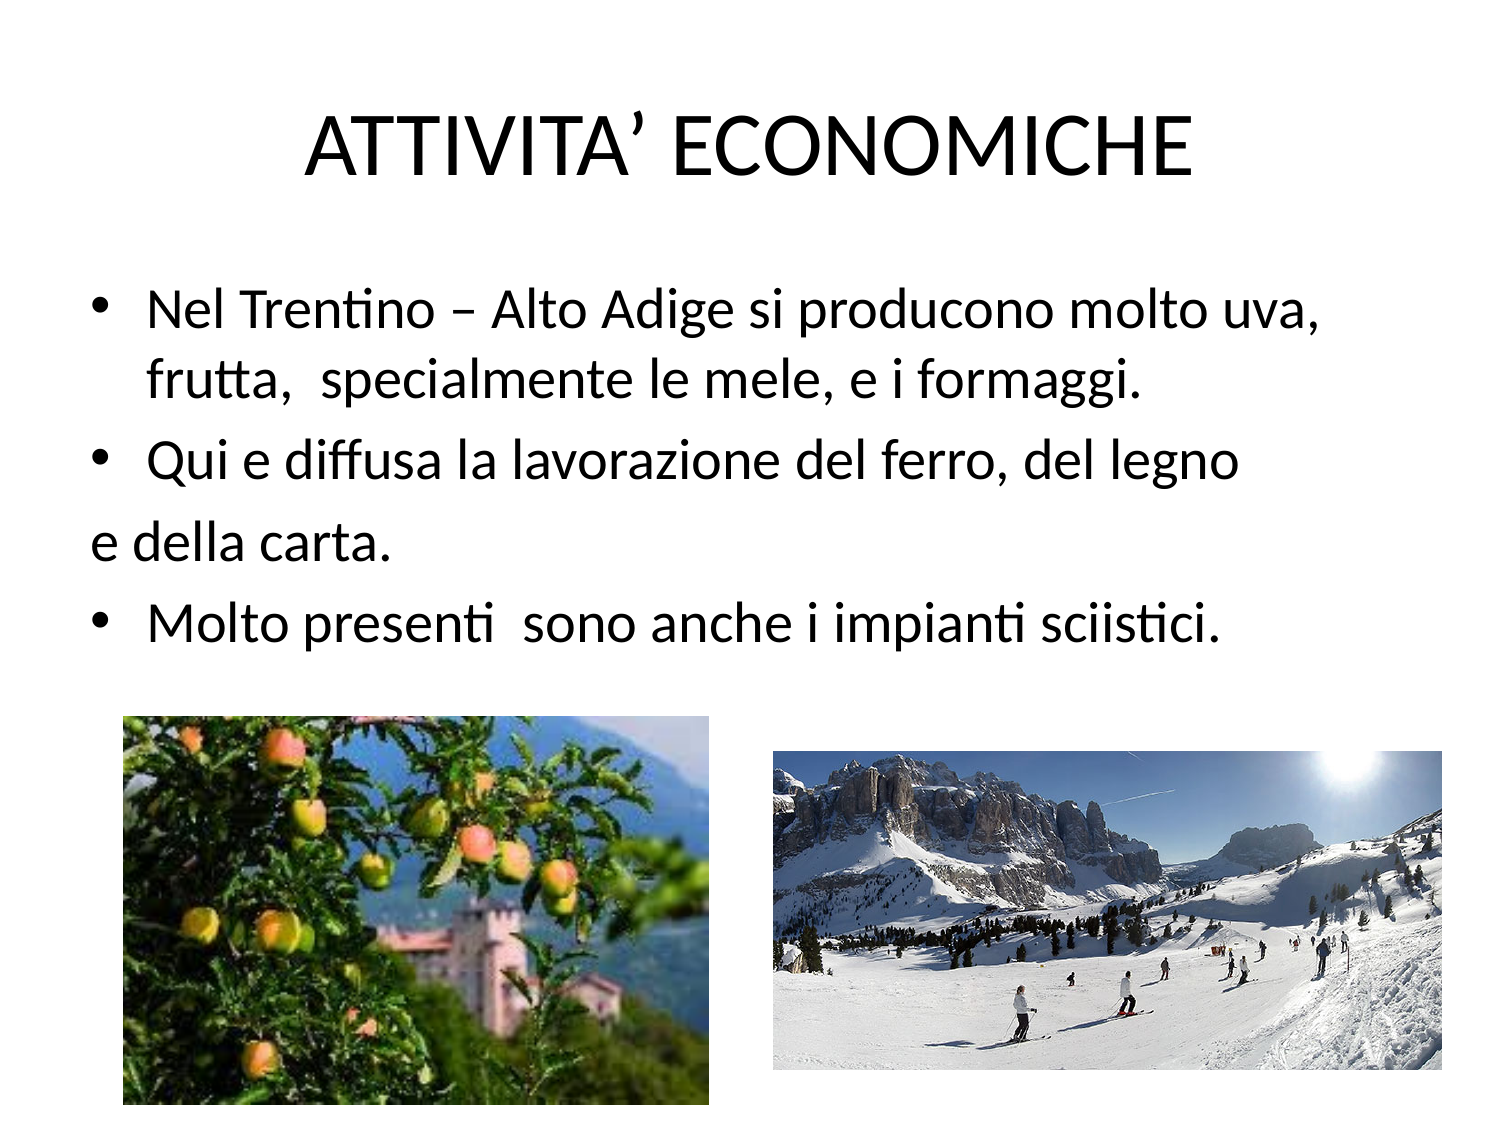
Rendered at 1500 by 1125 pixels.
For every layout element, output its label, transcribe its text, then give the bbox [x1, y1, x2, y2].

list Nel Trentino – Alto Adige si producono molto uva, frutta, specialmente le mele, e i formaggi. Qui e diffusa la lavorazione del ferro, del legno e della carta. Molto presenti sono anche i impianti sciistici. [75, 262, 1425, 1005]
picture [773, 751, 1442, 1070]
title ATTIVITA’ ECONOMICHE [75, 45, 1425, 233]
picture [123, 716, 709, 1105]
